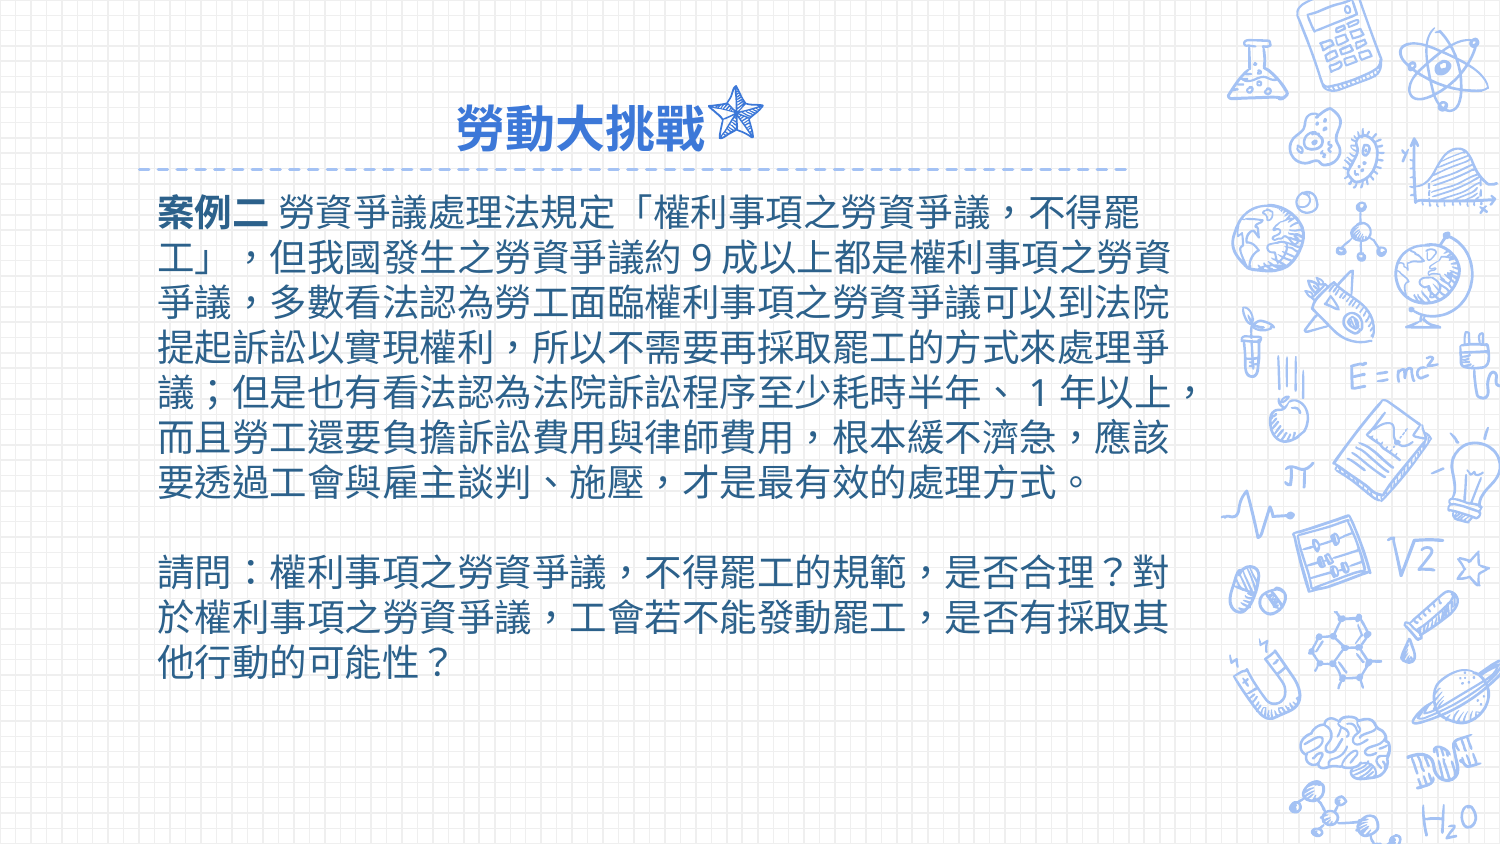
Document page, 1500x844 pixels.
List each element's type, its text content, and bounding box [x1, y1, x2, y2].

list 案例二 勞資爭議處理法規定「權利事項之勞資爭議，不得罷工」，但我國發生之勞資爭議約9成以上都是權利事項之勞資爭議，多數看法認為勞工面臨權利事項之勞資爭議可以到法院提起訴訟以實現權利，所以不需要再採取罷工的方式來處理爭議；但是也有看法認為法院訴訟程序至少耗時半年、1年以上，而且勞工還要負擔訴訟費用與律師費用，根本緩不濟急，應該要透過工會與雇主談判、施壓，才是最有效的處理方式。 請問：權利事項之勞資爭議，不得罷工的規範，是否合理？對於權利事項之勞資爭議，工會若不能發動罷工，是否有採取其他行動的可能性？ [53, 173, 1188, 767]
title 勞動大挑戰 [76, 32, 1085, 173]
text_box [708, 85, 764, 140]
